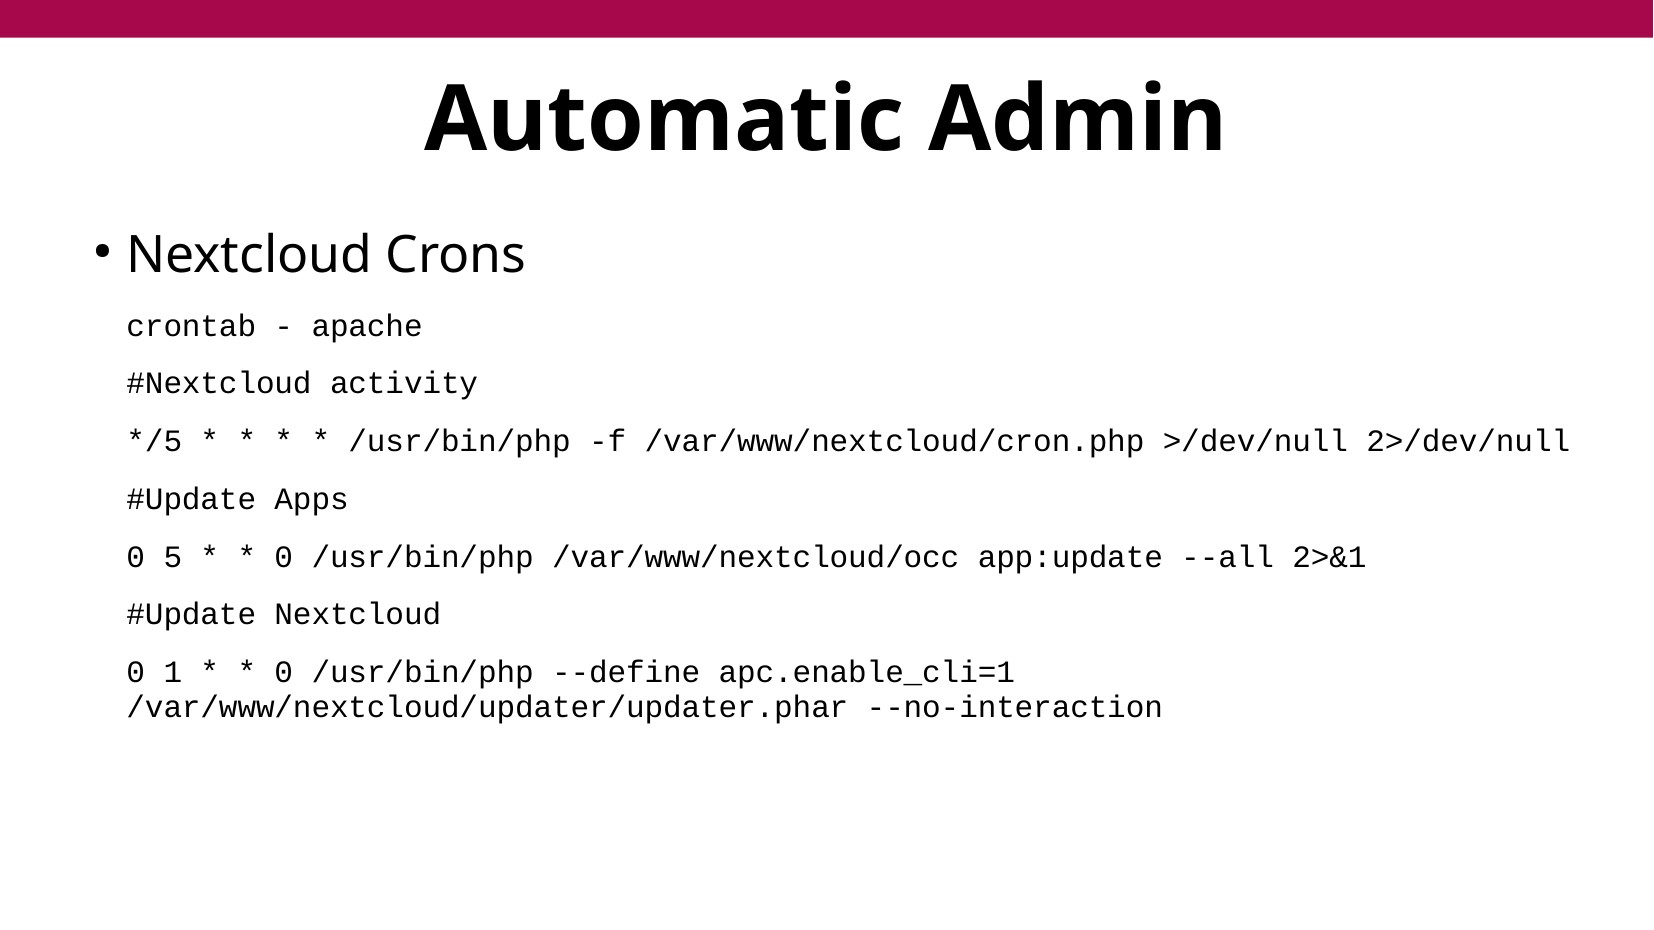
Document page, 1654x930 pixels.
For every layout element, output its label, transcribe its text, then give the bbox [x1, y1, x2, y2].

list Nextcloud Crons crontab - apache #Nextcloud activity */5 * * * * /usr/bin/php -f /var/www/nextcloud/cron.php >/dev/null 2>/dev/null #Update Apps 0 5 * * 0 /usr/bin/php /var/www/nextcloud/occ app:update --all 2>&1 #Update Nextcloud 0 1 * * 0 /usr/bin/php --define apc.enable_cli=1 /var/www/nextcloud/updater/updater.phar --no-interaction [82, 217, 1571, 757]
title Automatic Admin [82, 36, 1571, 193]
